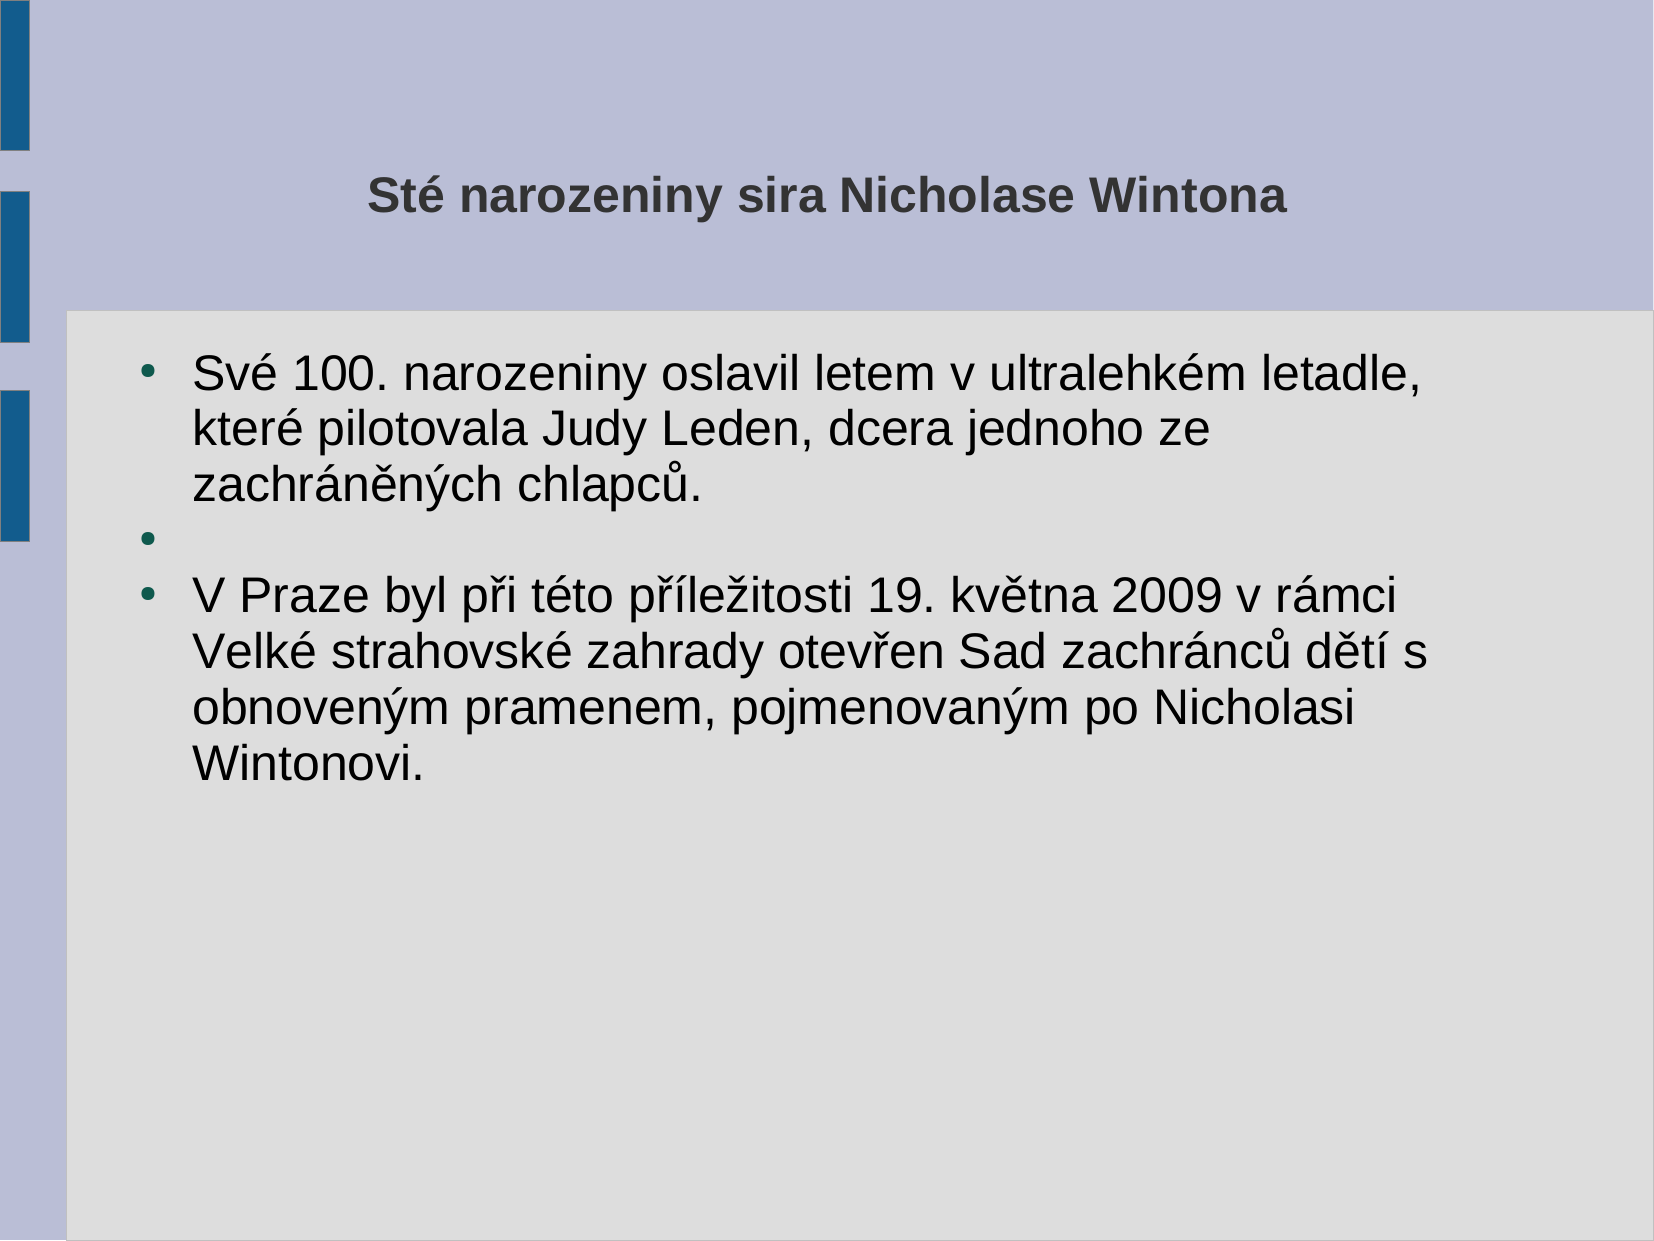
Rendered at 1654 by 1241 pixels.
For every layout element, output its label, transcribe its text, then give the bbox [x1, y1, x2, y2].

list Své 100. narozeniny oslavil letem v ultralehkém letadle, které pilotovala Judy Leden, dcera jednoho ze zachráněných chlapců. V Praze byl při této příležitosti 19. května 2009 v rámci Velké strahovské zahrady otevřen Sad zachránců dětí s obnoveným pramenem, pojmenovaným po Nicholasi Wintonovi. [121, 344, 1534, 1127]
title Sté narozeniny sira Nicholase Wintona [121, 91, 1534, 299]
